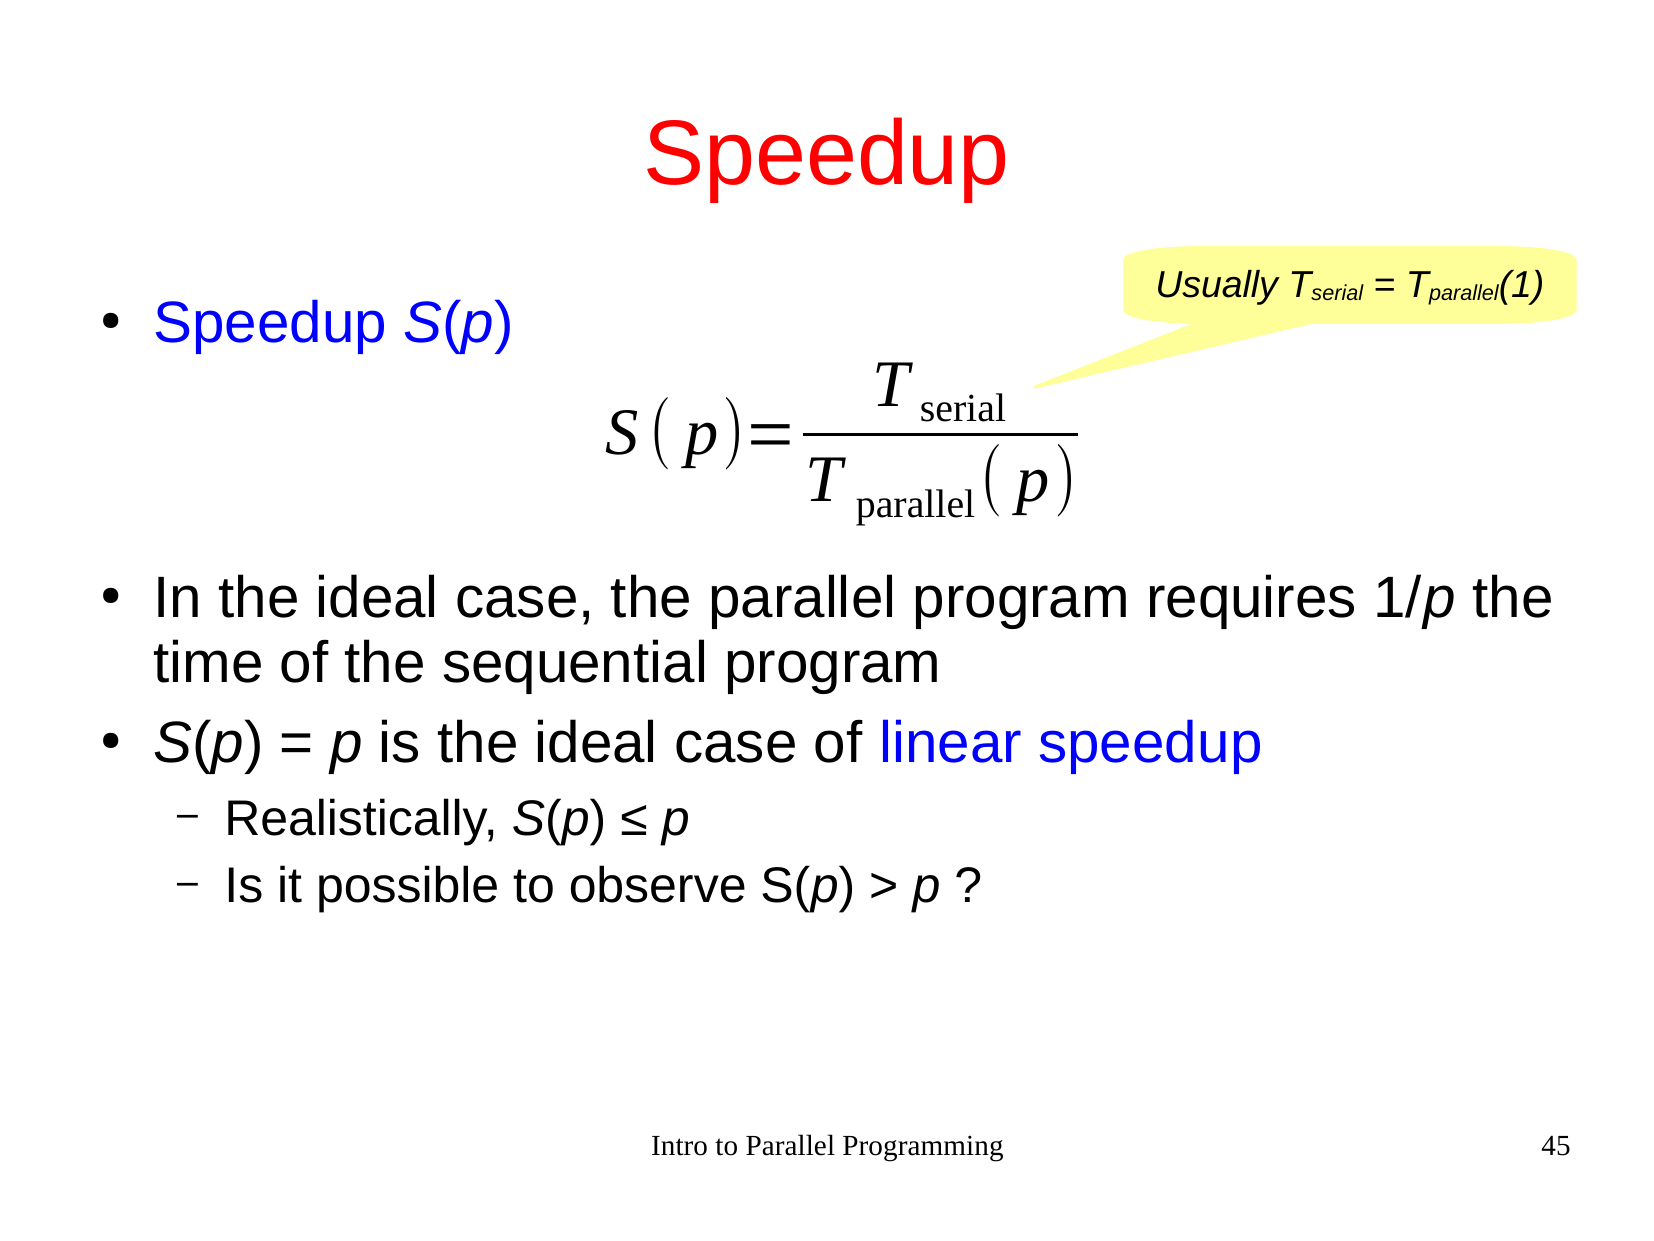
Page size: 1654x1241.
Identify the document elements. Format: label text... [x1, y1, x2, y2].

text_box Usually Tserial = Tparallel(1) [1034, 247, 1576, 388]
list Speedup S(p) In the ideal case, the parallel program requires 1/p the time of the sequential program S(p) = p is the ideal case of linear speedup Realistically, S(p) ≤ p Is it possible to observe S(p) > p ? [82, 290, 1571, 1109]
title Speedup [82, 49, 1571, 257]
chart [596, 346, 1088, 526]
